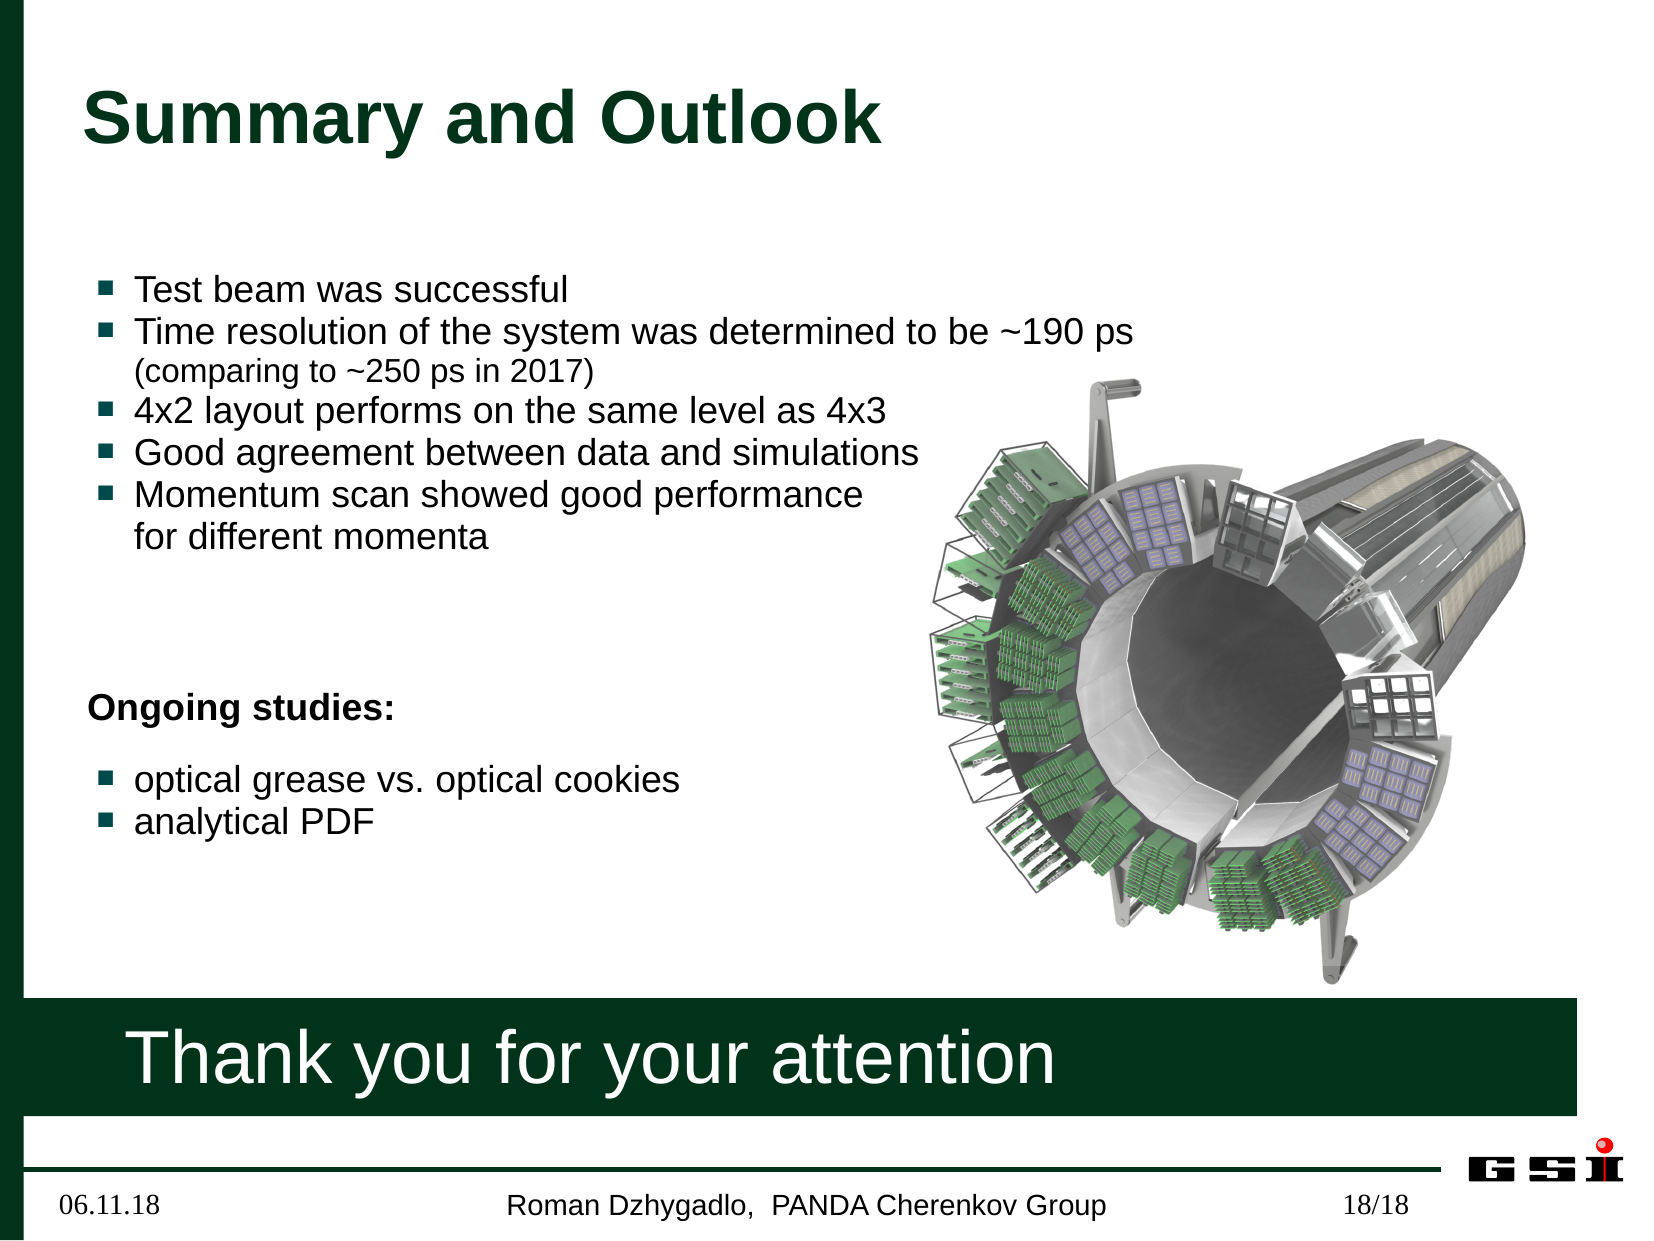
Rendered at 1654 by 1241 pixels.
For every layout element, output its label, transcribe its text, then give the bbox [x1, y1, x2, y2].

picture [923, 368, 1542, 986]
picture [1464, 1132, 1626, 1193]
text_box Thank you for your attention [6, 998, 1577, 1117]
text_box Test beam was successful Time resolution of the system was determined to be ~190 ps (comparing to ~250 ps in 2017) 4x2 layout performs on the same level as 4x3 Good agreement between data and simulations Momentum scan showed good performance for different momenta [83, 261, 1466, 691]
text_box optical grease vs. optical cookies analytical PDF [83, 751, 879, 976]
text_box Ongoing studies: [72, 678, 412, 736]
text_box [925, 375, 1524, 966]
title Summary and Outlook [82, 13, 1595, 222]
